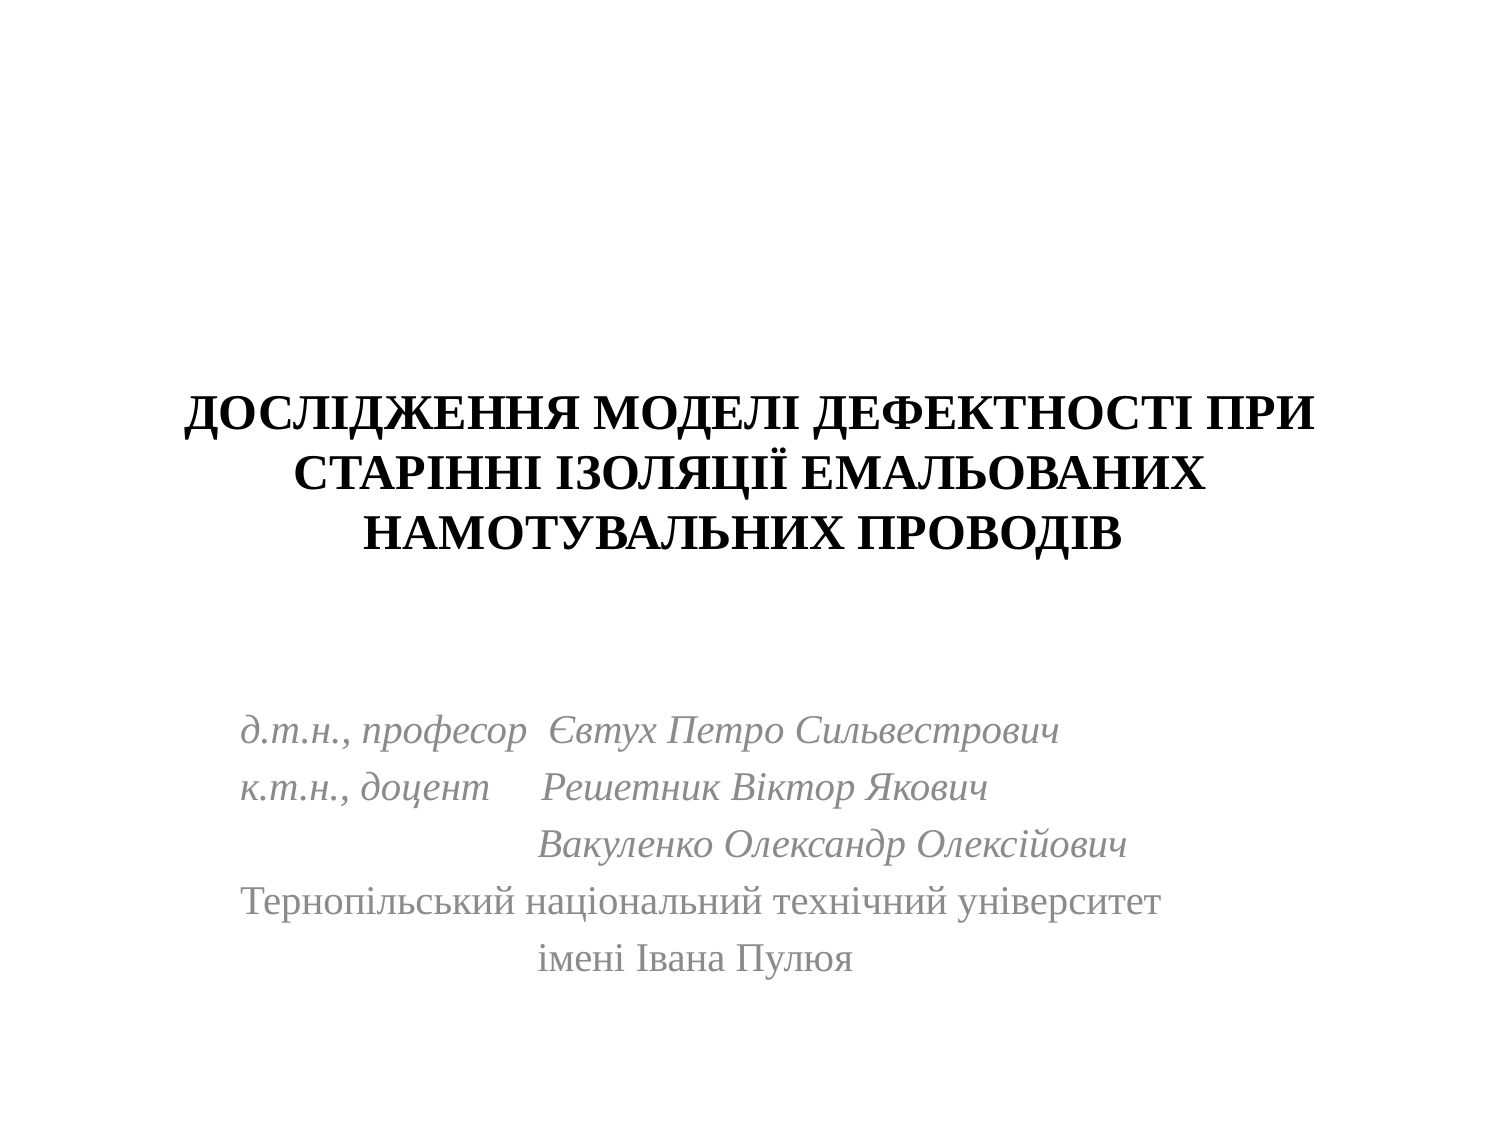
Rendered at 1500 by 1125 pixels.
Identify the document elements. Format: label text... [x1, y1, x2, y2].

subtitle д.т.н., професор Євтух Петро Сильвестрович к.т.н., доцент Решетник Віктор Якович Вакуленко Олександр Олексійович Тернопільський національний технічний університет імені Івана Пулюя [225, 637, 1275, 988]
title ДОСЛІДЖЕННЯ МОДЕЛІ ДЕФЕКТНОСТІ ПРИ СТАРІННІ ІЗОЛЯЦІЇ ЕМАЛЬОВАНИХ НАМОТУВАЛЬНИХ ПРОВОДІВ [112, 349, 1388, 591]
